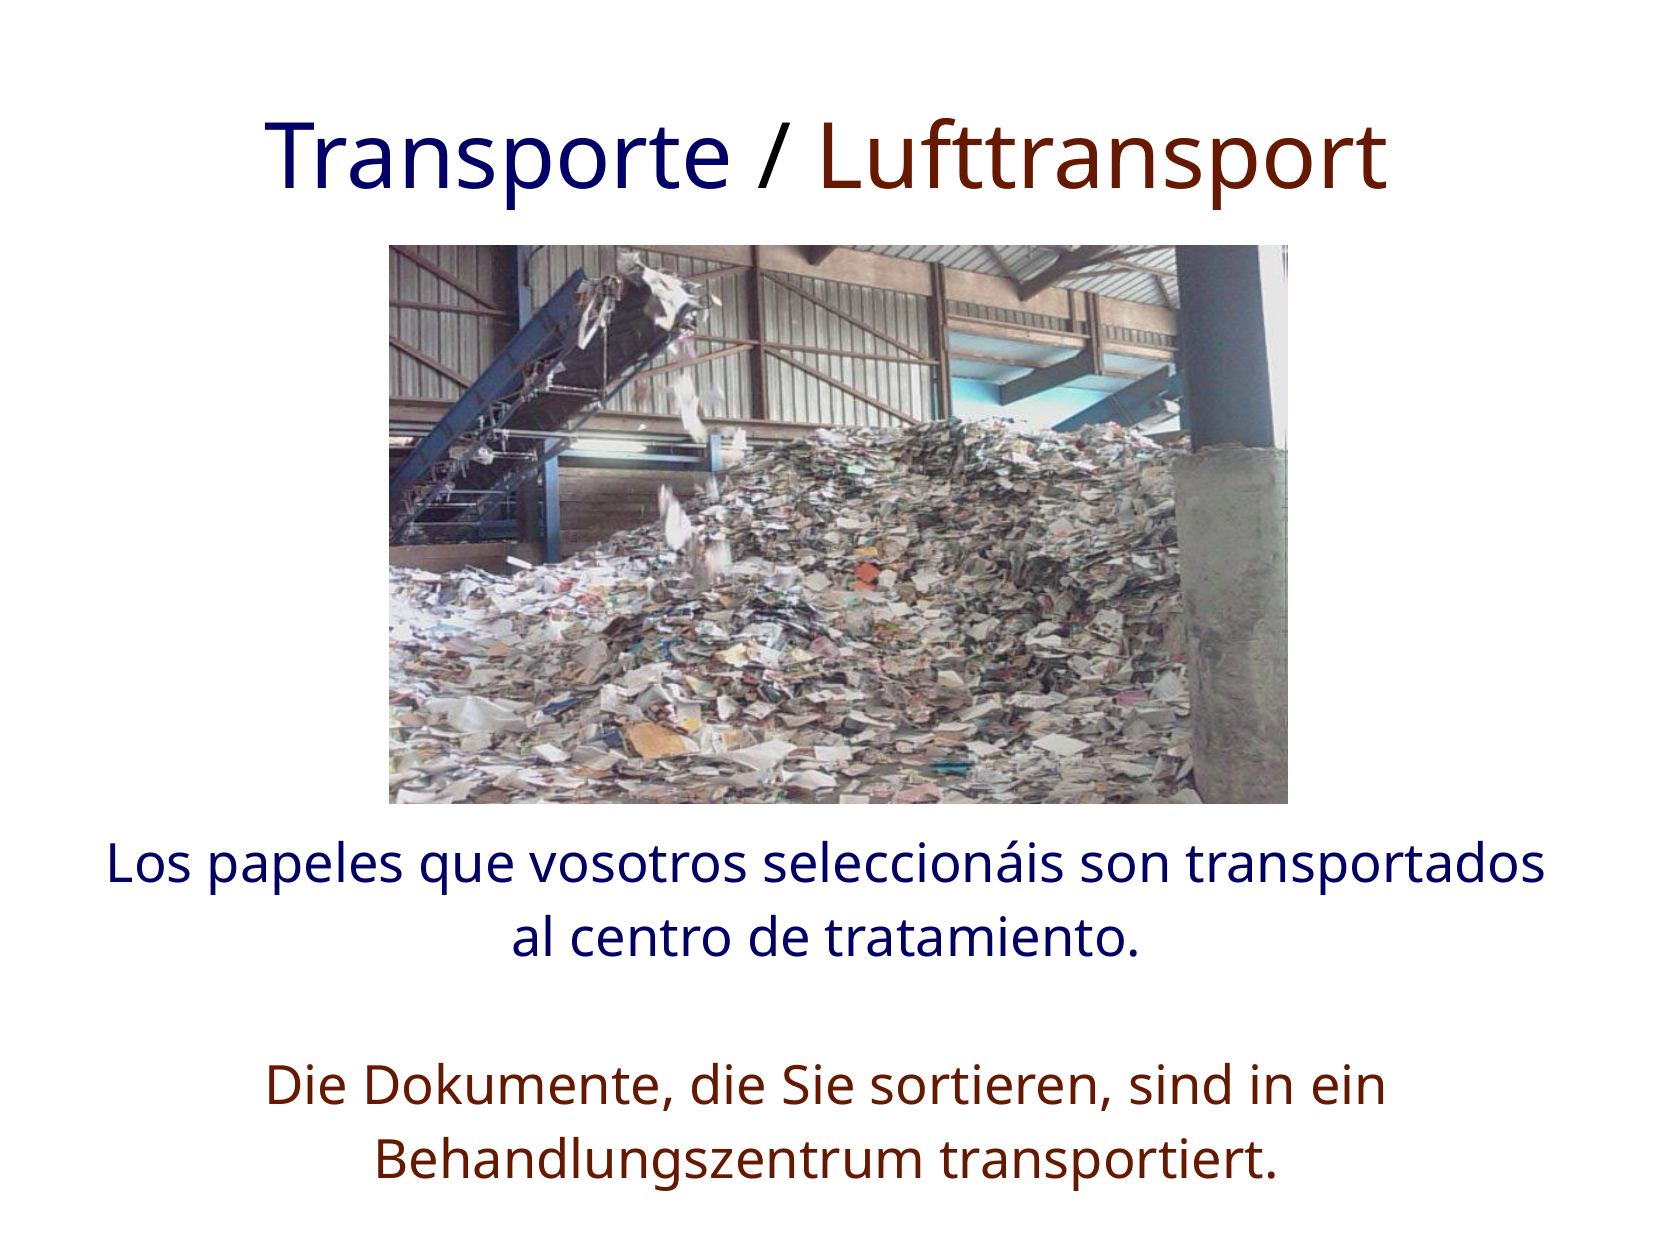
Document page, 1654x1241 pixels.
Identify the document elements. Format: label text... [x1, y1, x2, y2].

picture [389, 245, 1288, 804]
title Transporte / Lufttransport [82, 49, 1571, 257]
subtitle Los papeles que vosotros seleccionáis son transportados al centro de tratamiento. Die Dokumente, die Sie sortieren, sind in ein Behandlungszentrum transportiert. [82, 838, 1571, 1180]
